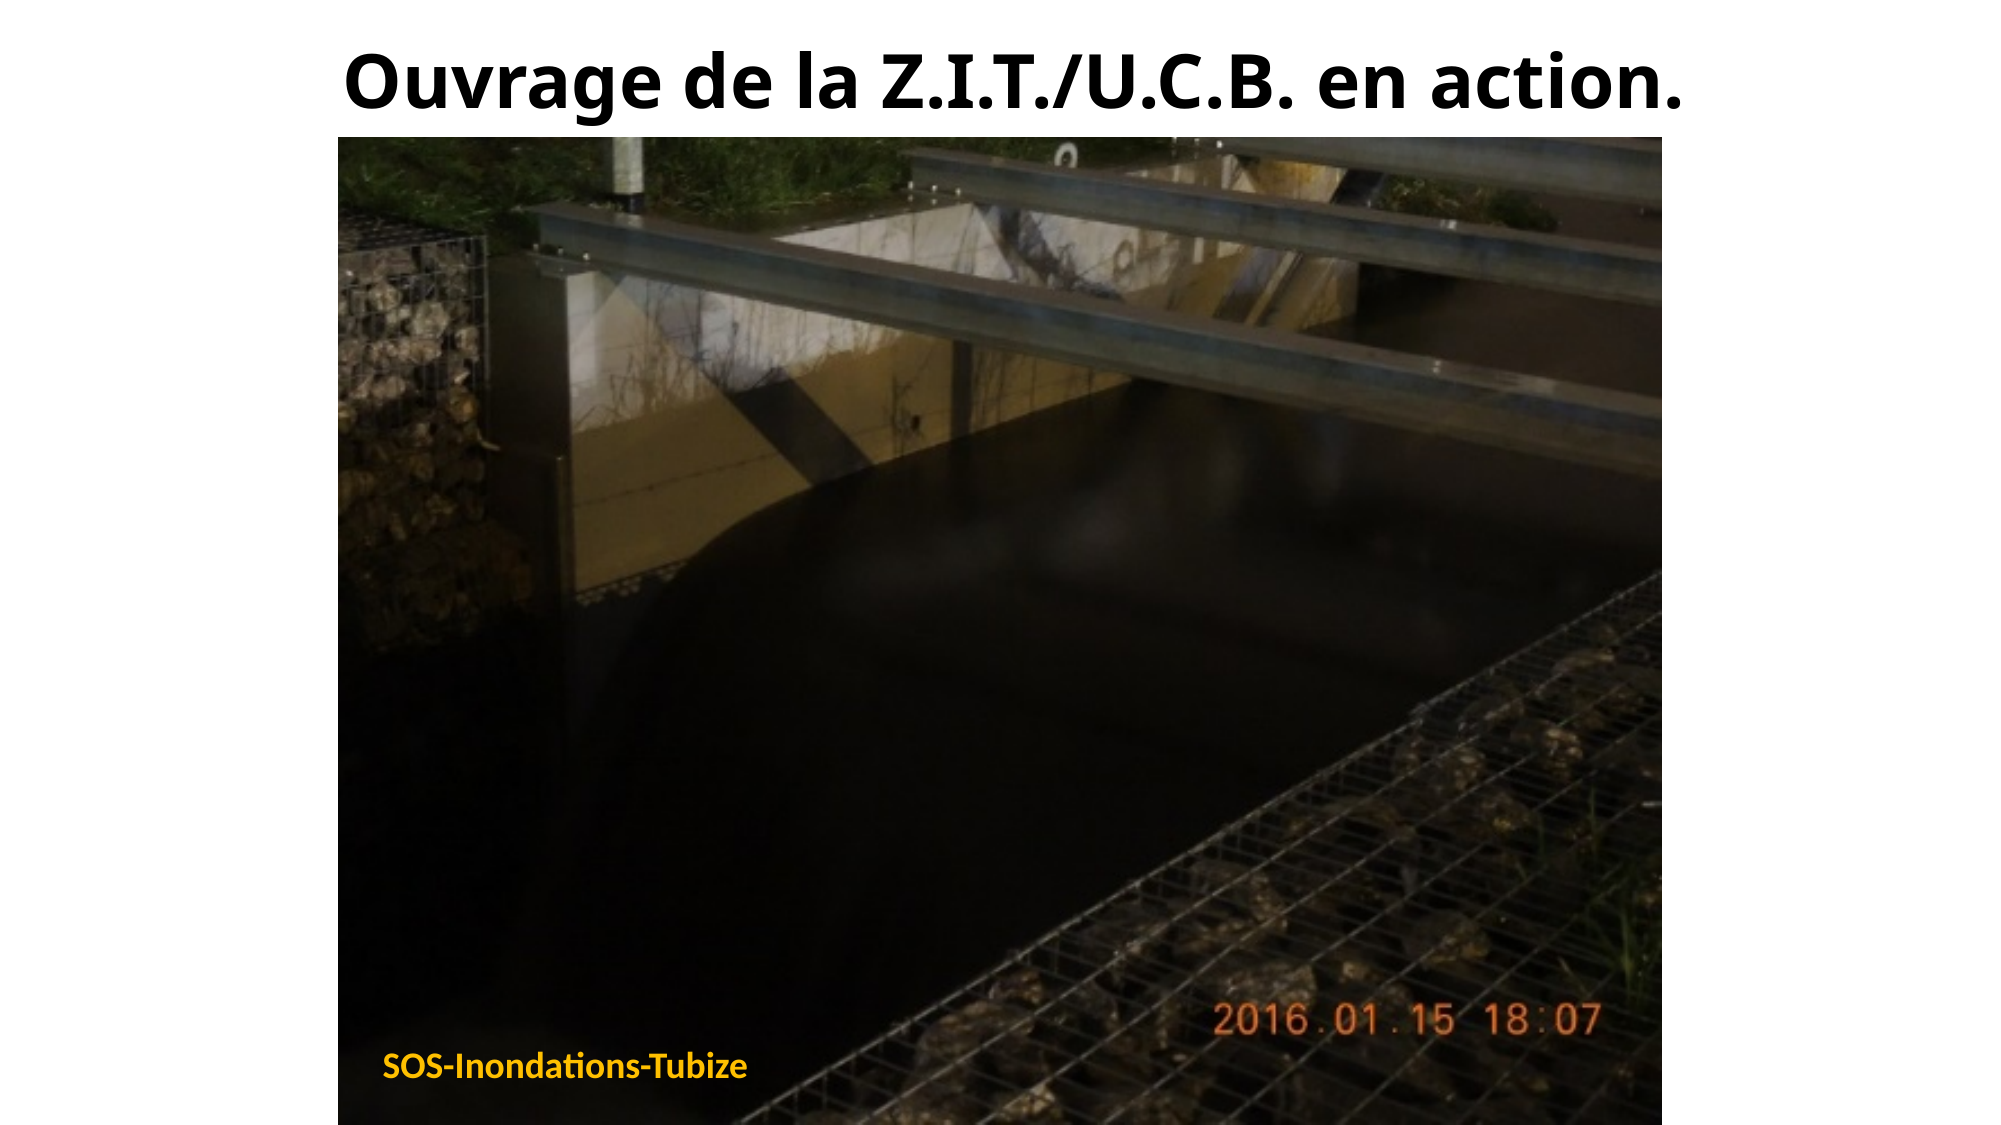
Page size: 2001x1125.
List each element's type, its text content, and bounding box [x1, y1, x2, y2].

title Ouvrage de la Z.I.T./U.C.B. en action. [137, 0, 1863, 159]
picture [338, 137, 1662, 1125]
text_box SOS-Inondations-Tubize [367, 1033, 770, 1094]
